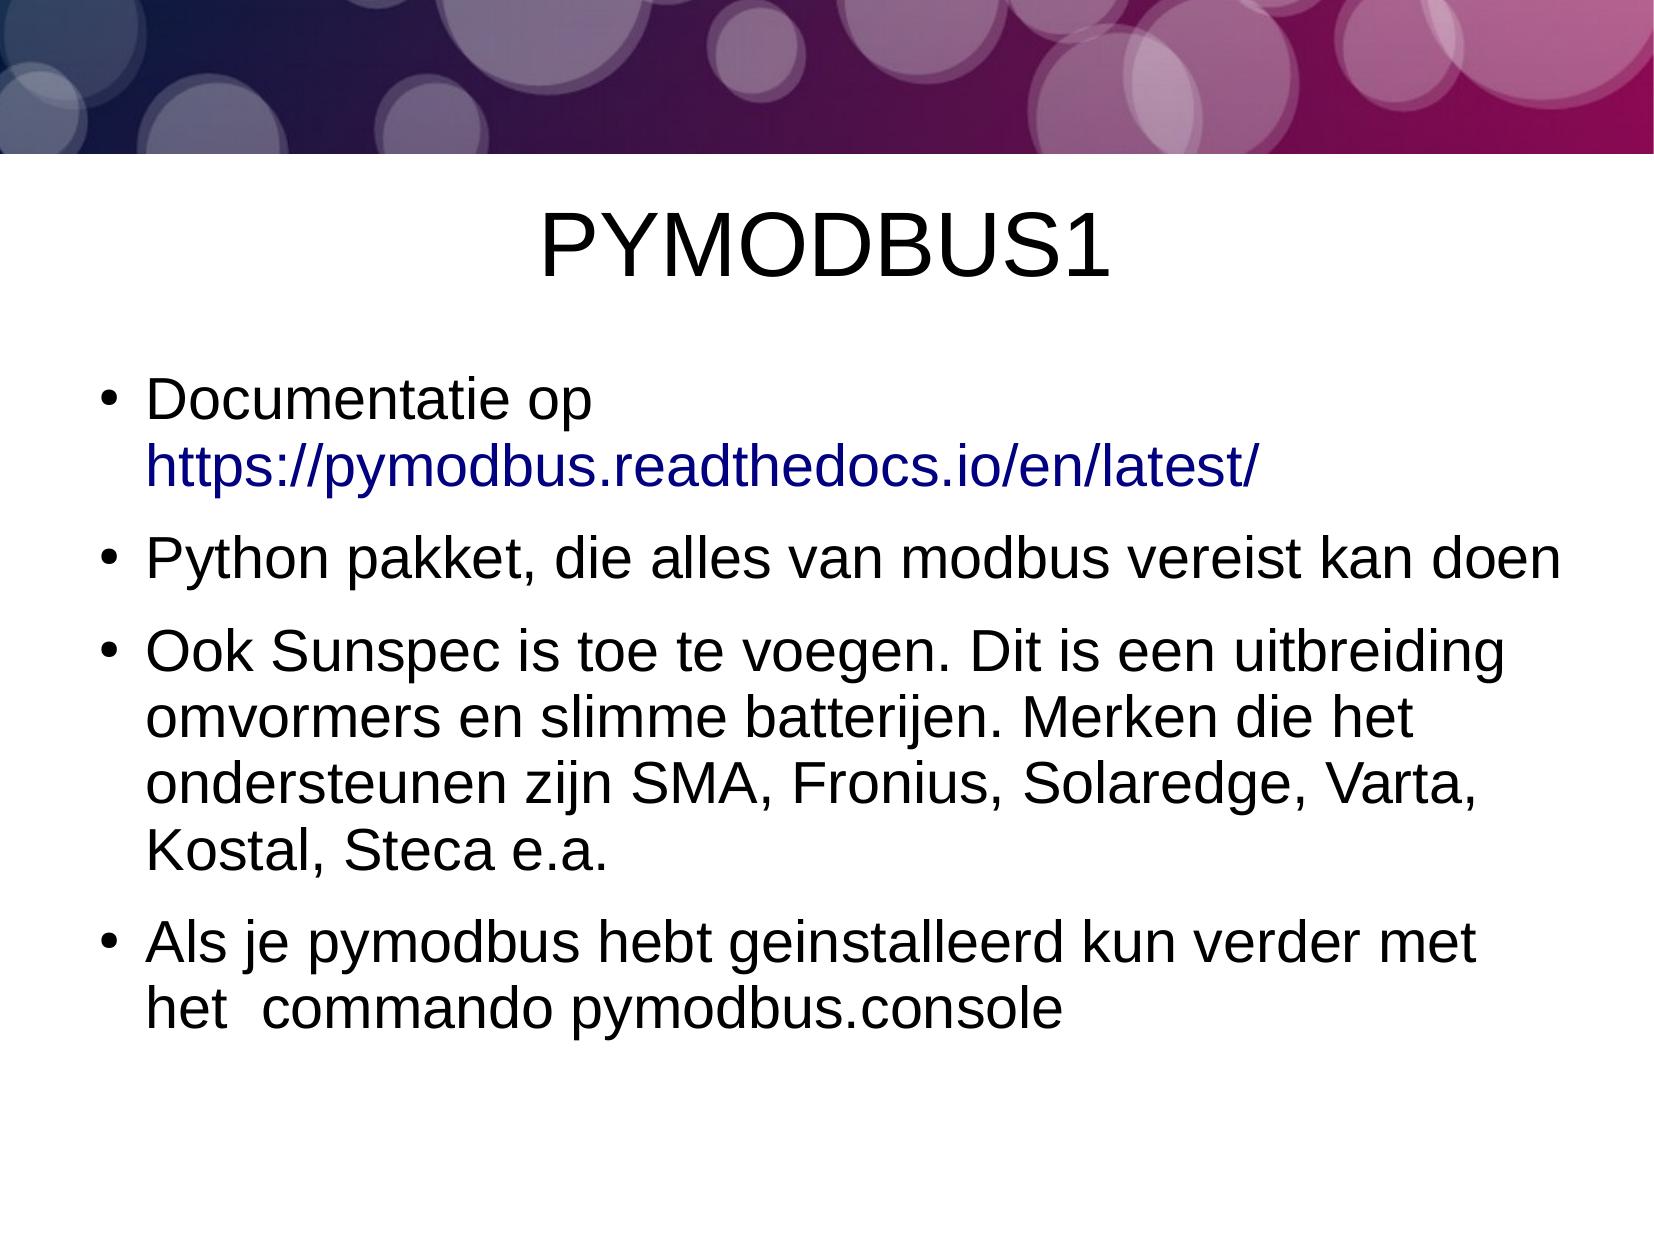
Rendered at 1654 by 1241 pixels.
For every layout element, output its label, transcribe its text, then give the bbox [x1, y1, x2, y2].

picture [0, 0, 1654, 154]
list Documentatie op https://pymodbus.readthedocs.io/en/latest/ Python pakket, die alles van modbus vereist kan doen Ook Sunspec is toe te voegen. Dit is een uitbreiding omvormers en slimme batterijen. Merken die het ondersteunen zijn SMA, Fronius, Solaredge, Varta, Kostal, Steca e.a. Als je pymodbus hebt geinstalleerd kun verder met het commando pymodbus.console [82, 366, 1571, 1087]
title PYMODBUS1 [82, 159, 1571, 331]
